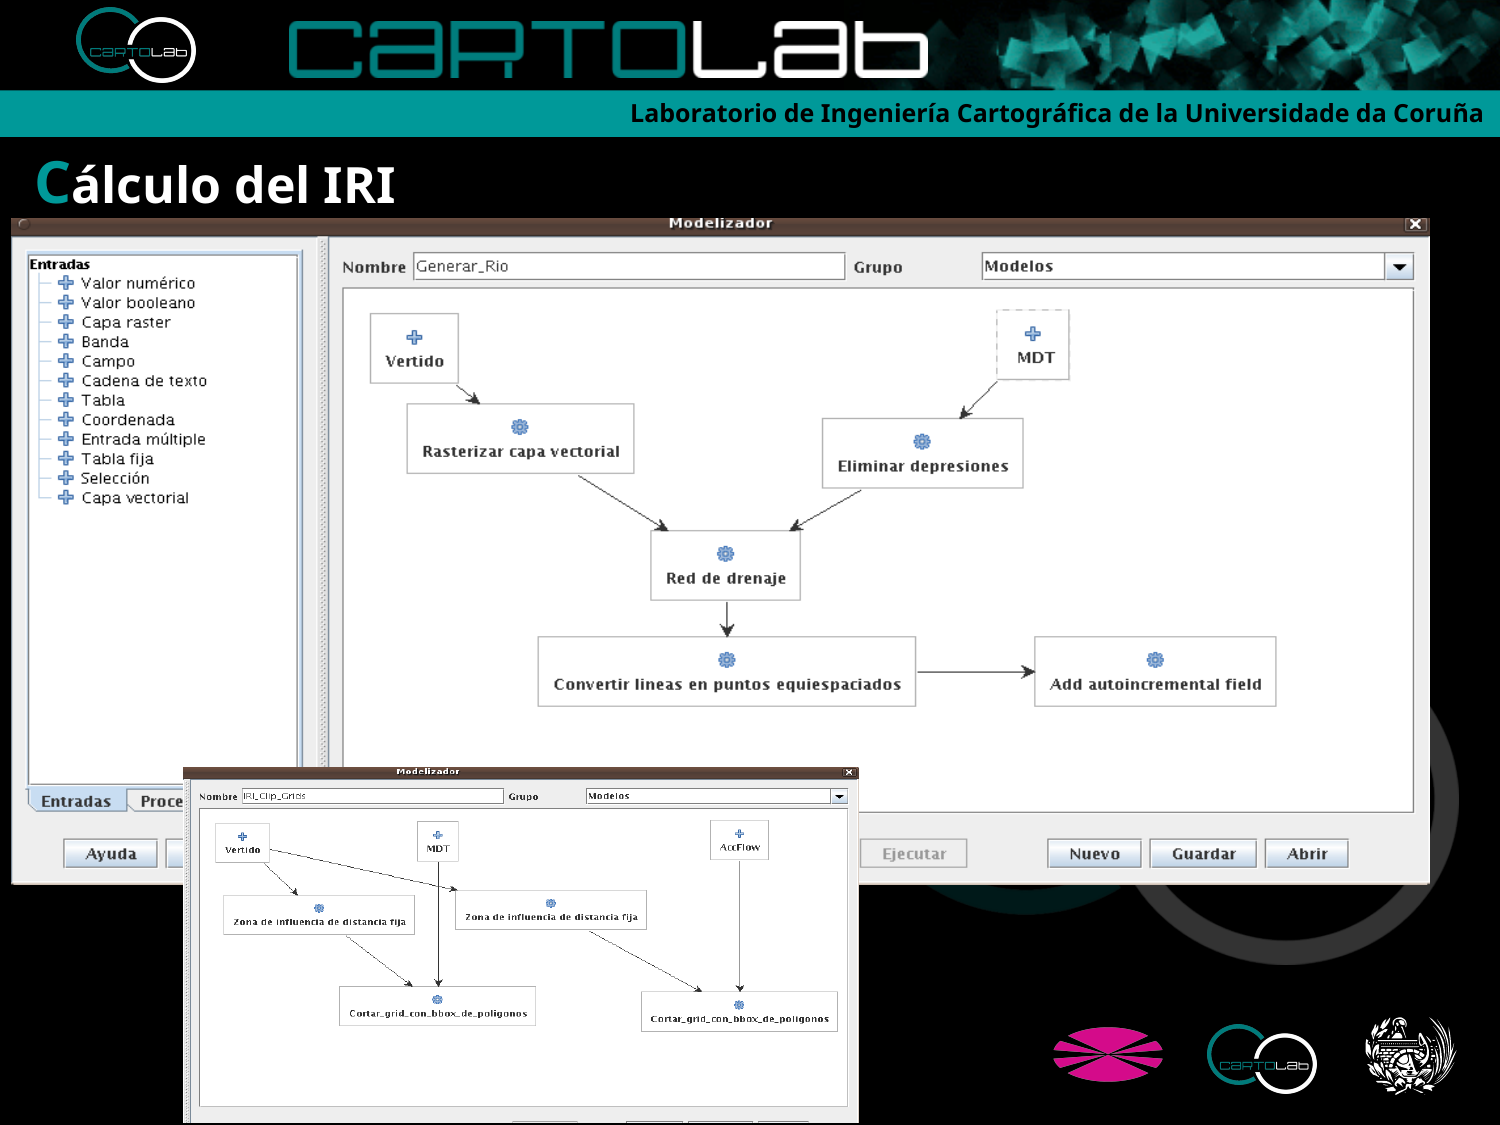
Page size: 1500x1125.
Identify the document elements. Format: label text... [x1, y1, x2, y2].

picture [1052, 1026, 1164, 1083]
picture [1207, 1024, 1317, 1094]
picture [289, 0, 1500, 90]
picture [76, 7, 196, 83]
picture [11, 218, 1459, 1123]
text_box Cálculo del IRI [0, 137, 1500, 223]
